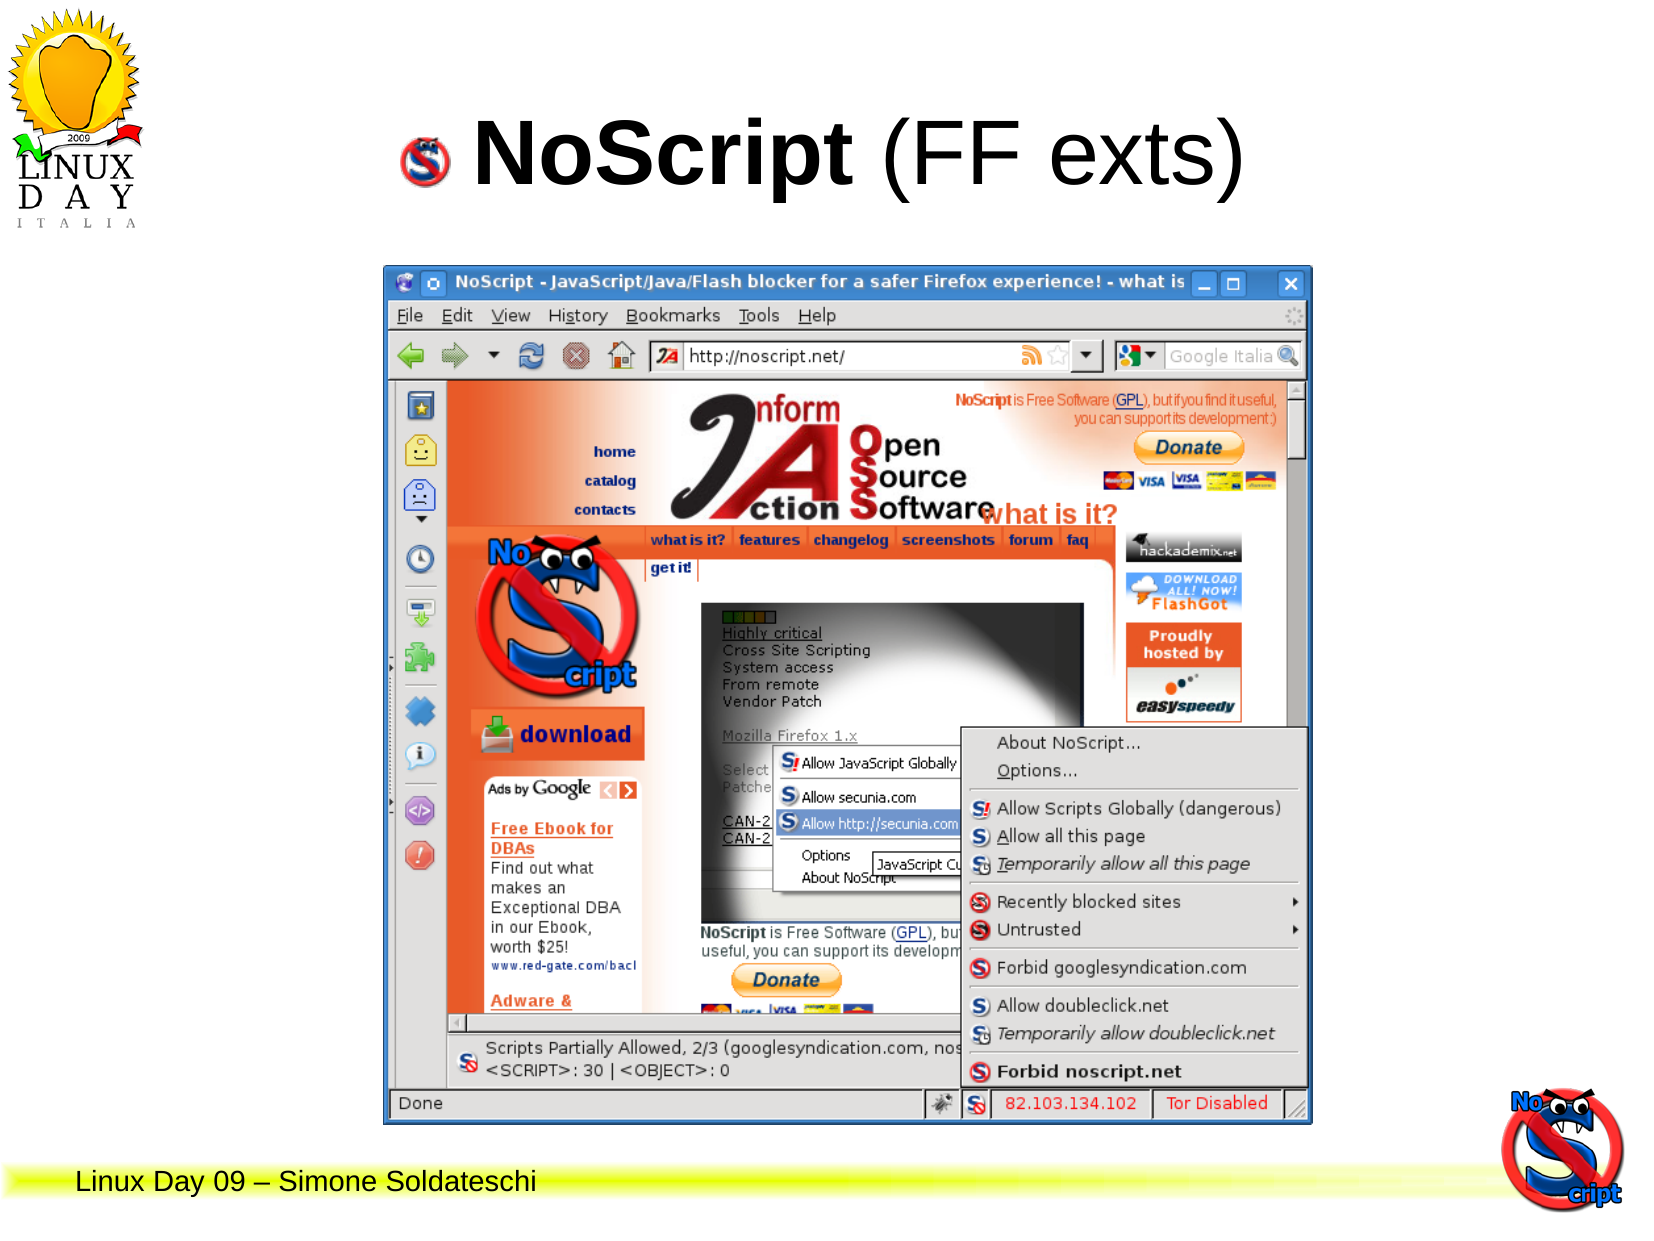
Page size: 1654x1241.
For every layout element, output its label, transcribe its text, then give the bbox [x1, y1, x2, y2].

title NoScript (FF exts) [150, 49, 1571, 257]
picture [0, 0, 151, 235]
picture [383, 265, 1313, 1126]
picture [1500, 1087, 1625, 1213]
picture [400, 137, 451, 188]
